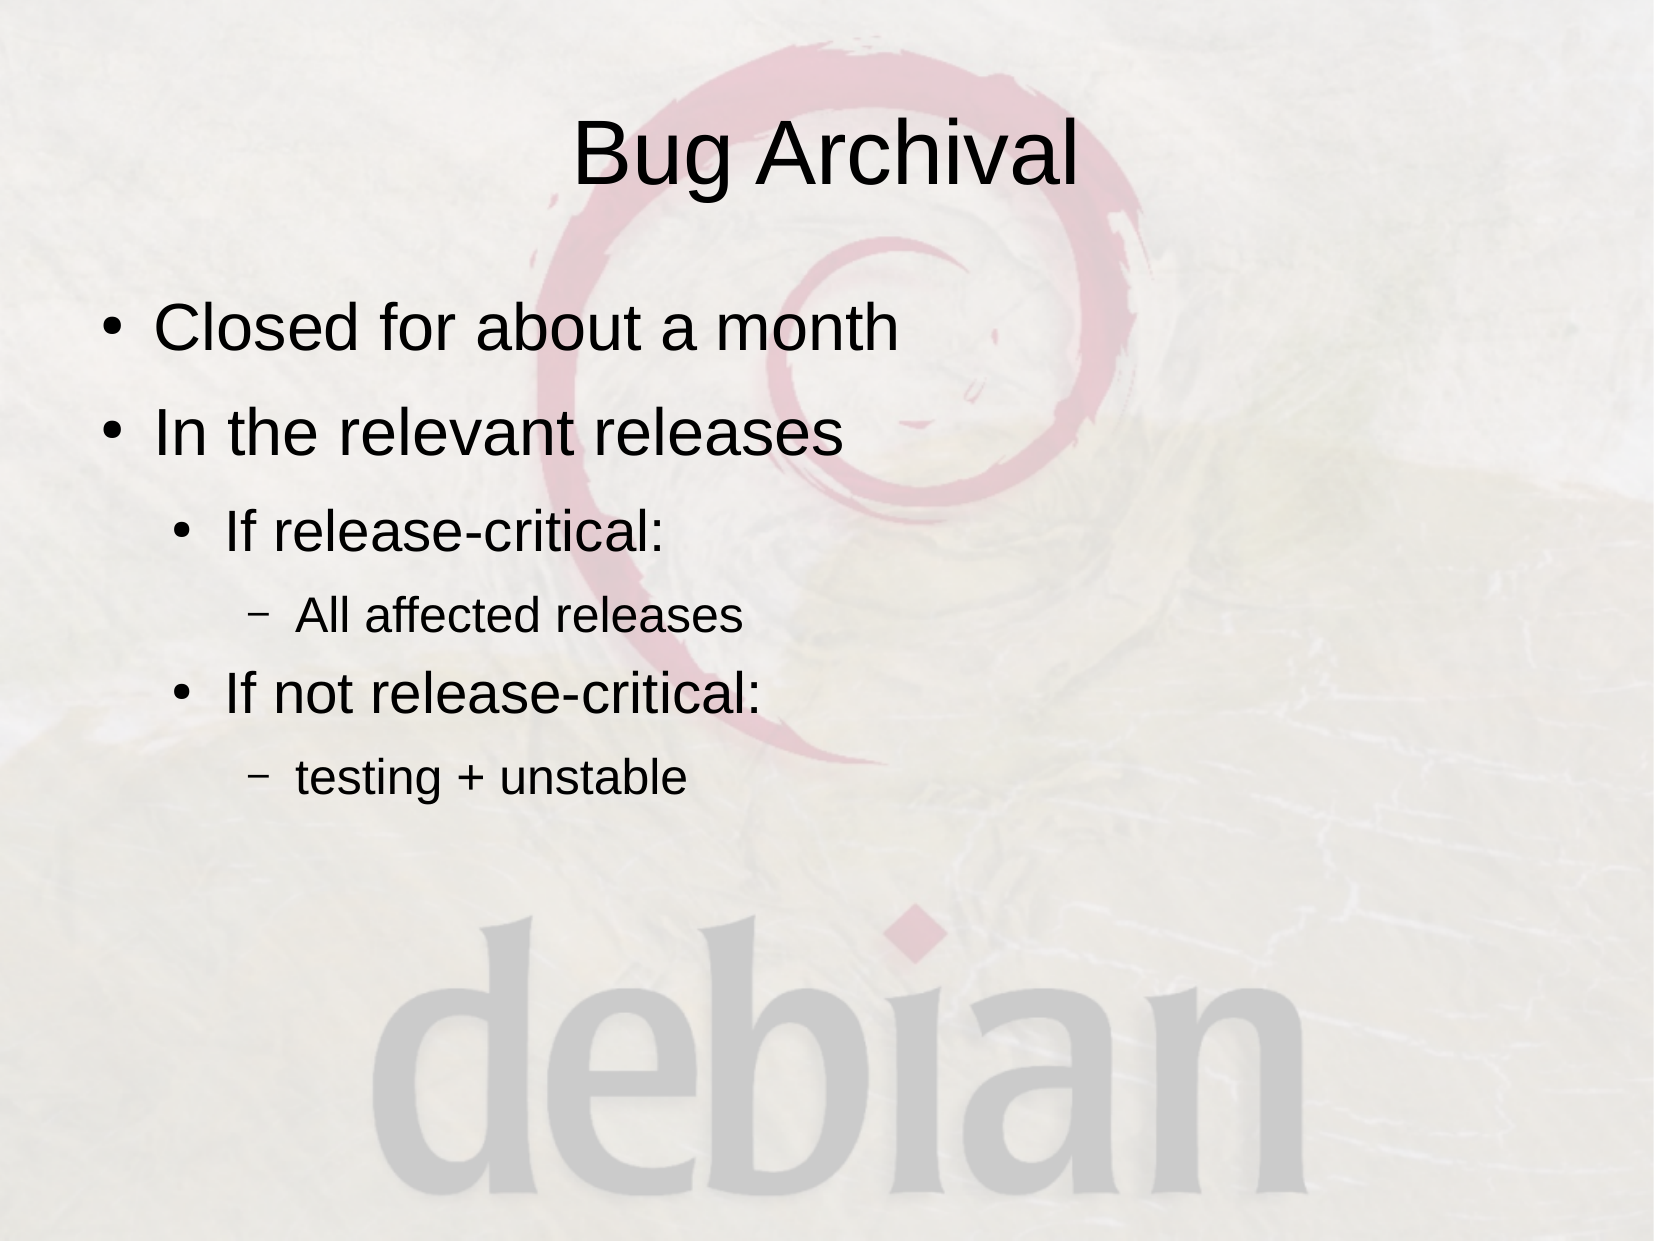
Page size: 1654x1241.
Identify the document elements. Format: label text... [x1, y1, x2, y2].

picture [0, 0, 1654, 1241]
title Bug Archival [82, 49, 1571, 257]
list Closed for about a month In the relevant releases If release-critical: All affected releases If not release-critical: testing + unstable [82, 290, 1571, 1109]
